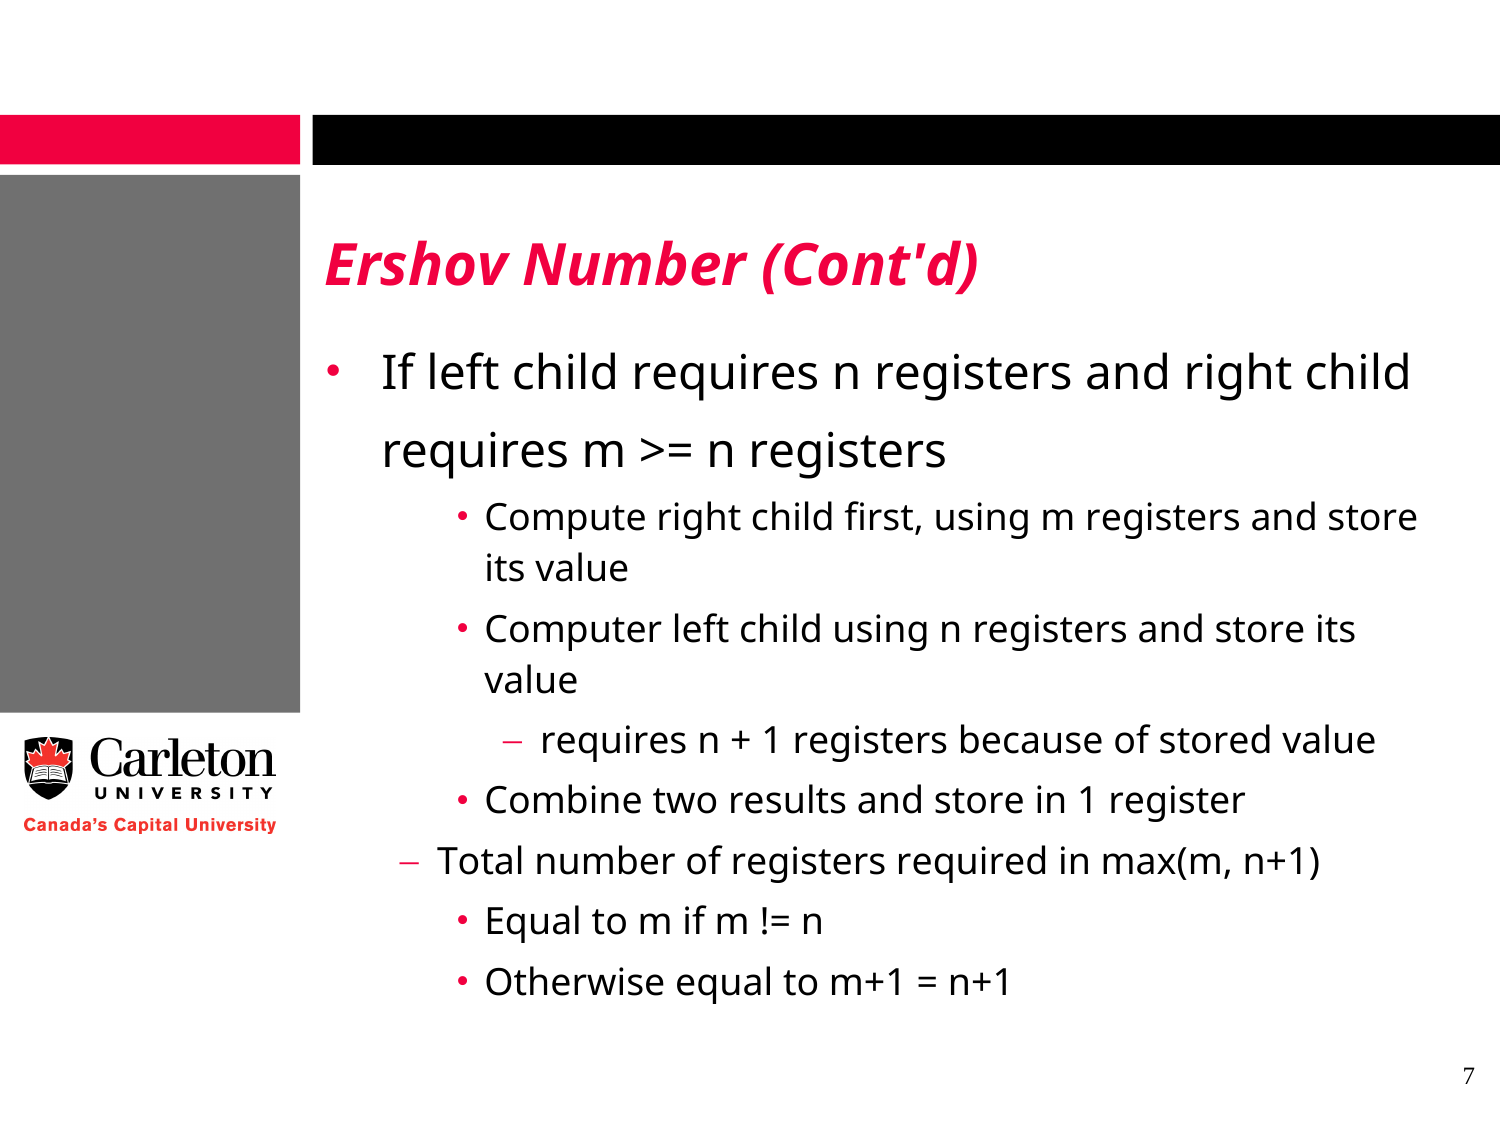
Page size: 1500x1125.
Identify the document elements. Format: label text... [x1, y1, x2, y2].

list If left child requires n registers and right child requires m >= n registers Compute right child first, using m registers and store its value Computer left child using n registers and store its value requires n + 1 registers because of stored value Combine two results and store in 1 register Total number of registers required in max(m, n+1) Equal to m if m != n Otherwise equal to m+1 = n+1 [324, 324, 1450, 1068]
title Ershov Number (Cont'd) [324, 187, 1450, 324]
picture [24, 737, 276, 834]
